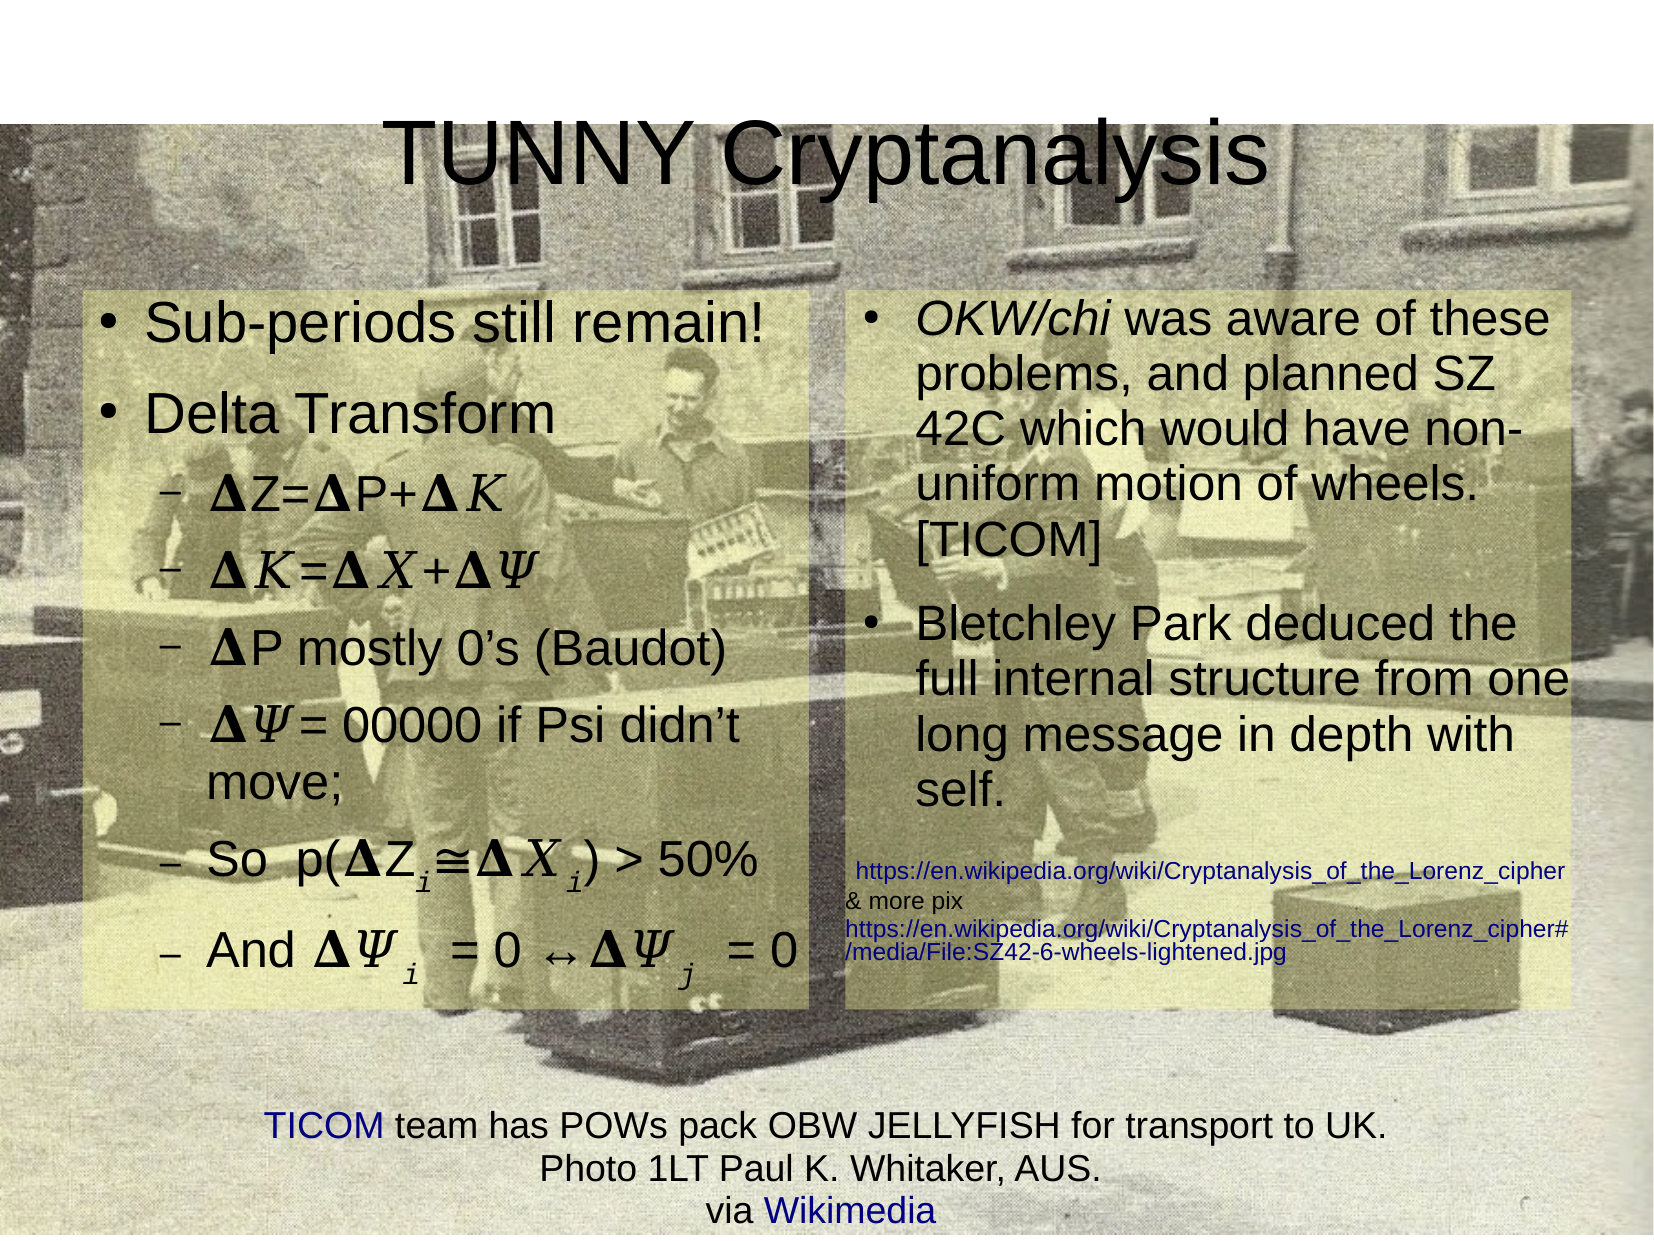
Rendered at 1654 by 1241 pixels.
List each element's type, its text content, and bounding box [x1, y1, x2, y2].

list Sub-periods still remain! Delta Transform 𝚫Z=𝚫P+𝚫𝛫 𝚫𝛫=𝚫𝛸+𝚫𝛹 𝚫P mostly 0’s (Baudot) 𝚫𝛹= 00000 if Psi didn’t move; So p(𝚫Zi≅𝚫𝛸i) > 50% And 𝚫𝛹i = 0 ↔𝚫𝛹j = 0 [82, 290, 809, 1010]
text_box TICOM team has POWs pack OBW JELLYFISH for transport to UK. Photo 1LT Paul K. Whitaker, AUS. via Wikimedia [183, 1097, 1469, 1239]
list OKW/chi was aware of these problems, and planned SZ 42C which would have non-uniform motion of wheels. [TICOM] Bletchley Park deduced the full internal structure from one long message in depth with self. https://en.wikipedia.org/wiki/Cryptanalysis_of_the_Lorenz_cipher & more pix https://en.wikipedia.org/wiki/Cryptanalysis_of_the_Lorenz_cipher#/media/File:SZ42-6-wheels-lightened.jpg [845, 290, 1572, 1010]
title TUNNY Cryptanalysis [82, 49, 1571, 257]
picture [0, 124, 1654, 1235]
